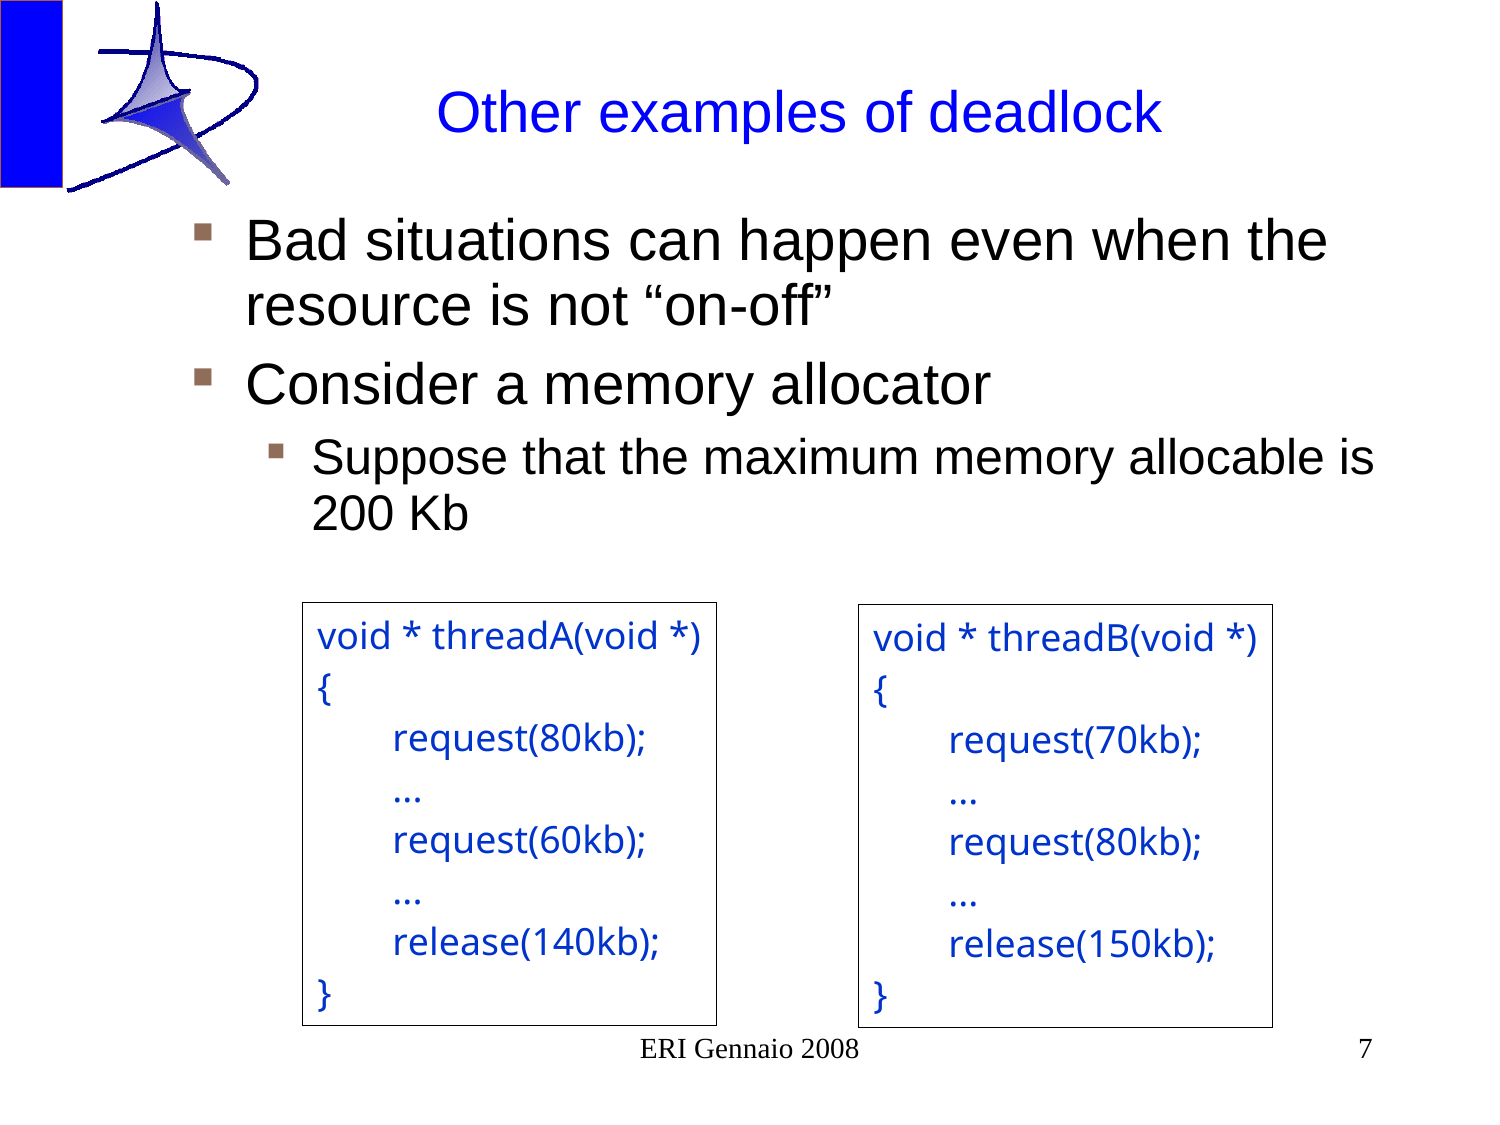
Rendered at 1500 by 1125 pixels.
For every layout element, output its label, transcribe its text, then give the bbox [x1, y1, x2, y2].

picture [62, 0, 263, 197]
text_box void * threadA(void *)‏ { request(80kb); ... request(60kb); ... release(140kb); } [302, 602, 717, 1026]
title Other examples of deadlock [174, 62, 1425, 163]
list Bad situations can happen even when the resource is not “on-off” Consider a memory allocator Suppose that the maximum memory allocable is 200 Kb [174, 200, 1425, 576]
text_box void * threadB(void *)‏ { request(70kb); ... request(80kb); ... release(150kb); } [858, 604, 1273, 1028]
